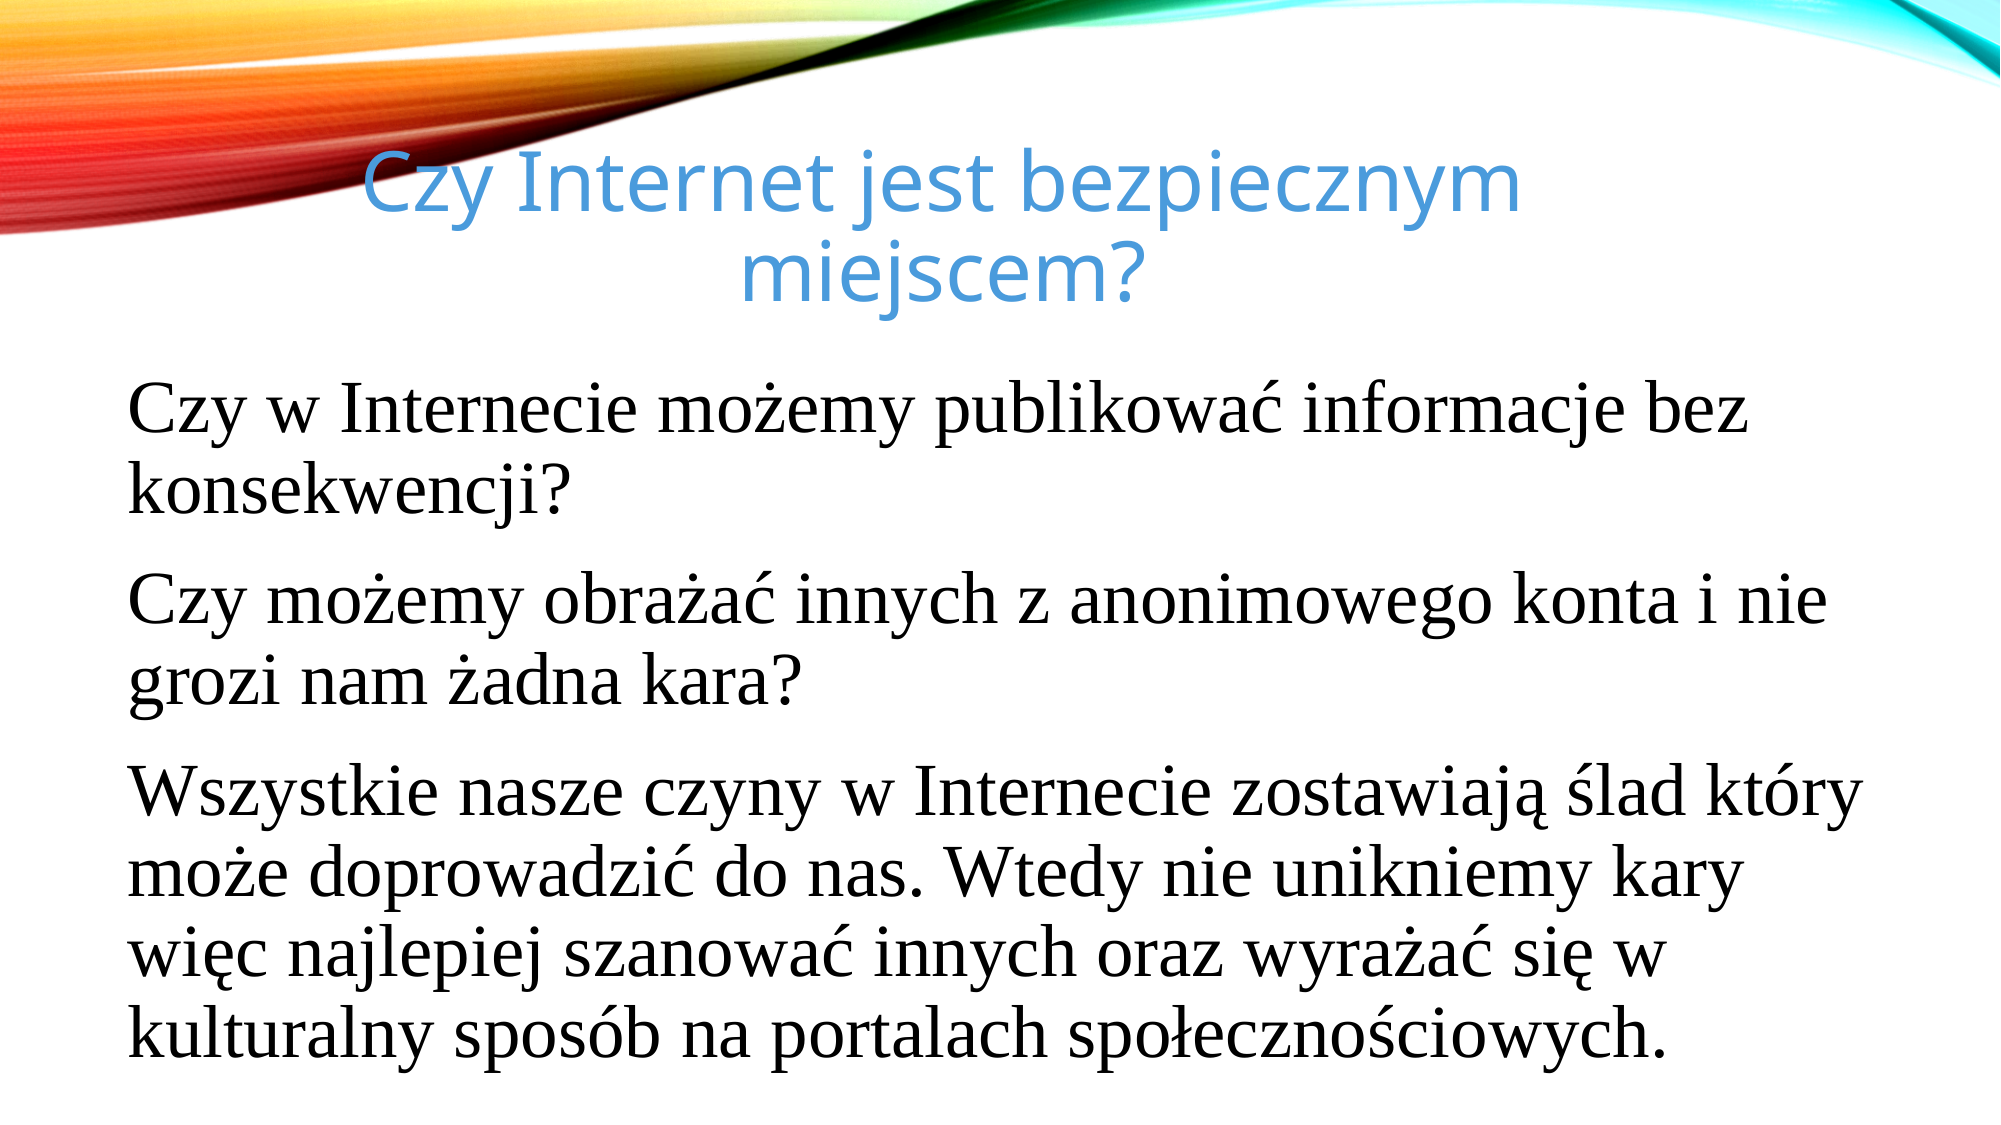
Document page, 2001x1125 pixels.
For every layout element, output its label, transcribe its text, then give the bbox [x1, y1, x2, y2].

list Czy w Internecie możemy publikować informacje bez konsekwencji? Czy możemy obrażać innych z anonimowego konta i nie grozi nam żadna kara? Wszystkie nasze czyny w Internecie zostawiają ślad który może doprowadzić do nas. Wtedy nie unikniemy kary więc najlepiej szanować innych oraz wyrażać się w kulturalny sposób na portalach społecznościowych. [112, 360, 1920, 1093]
title Czy Internet jest bezpiecznym miejscem? [236, 131, 1649, 344]
